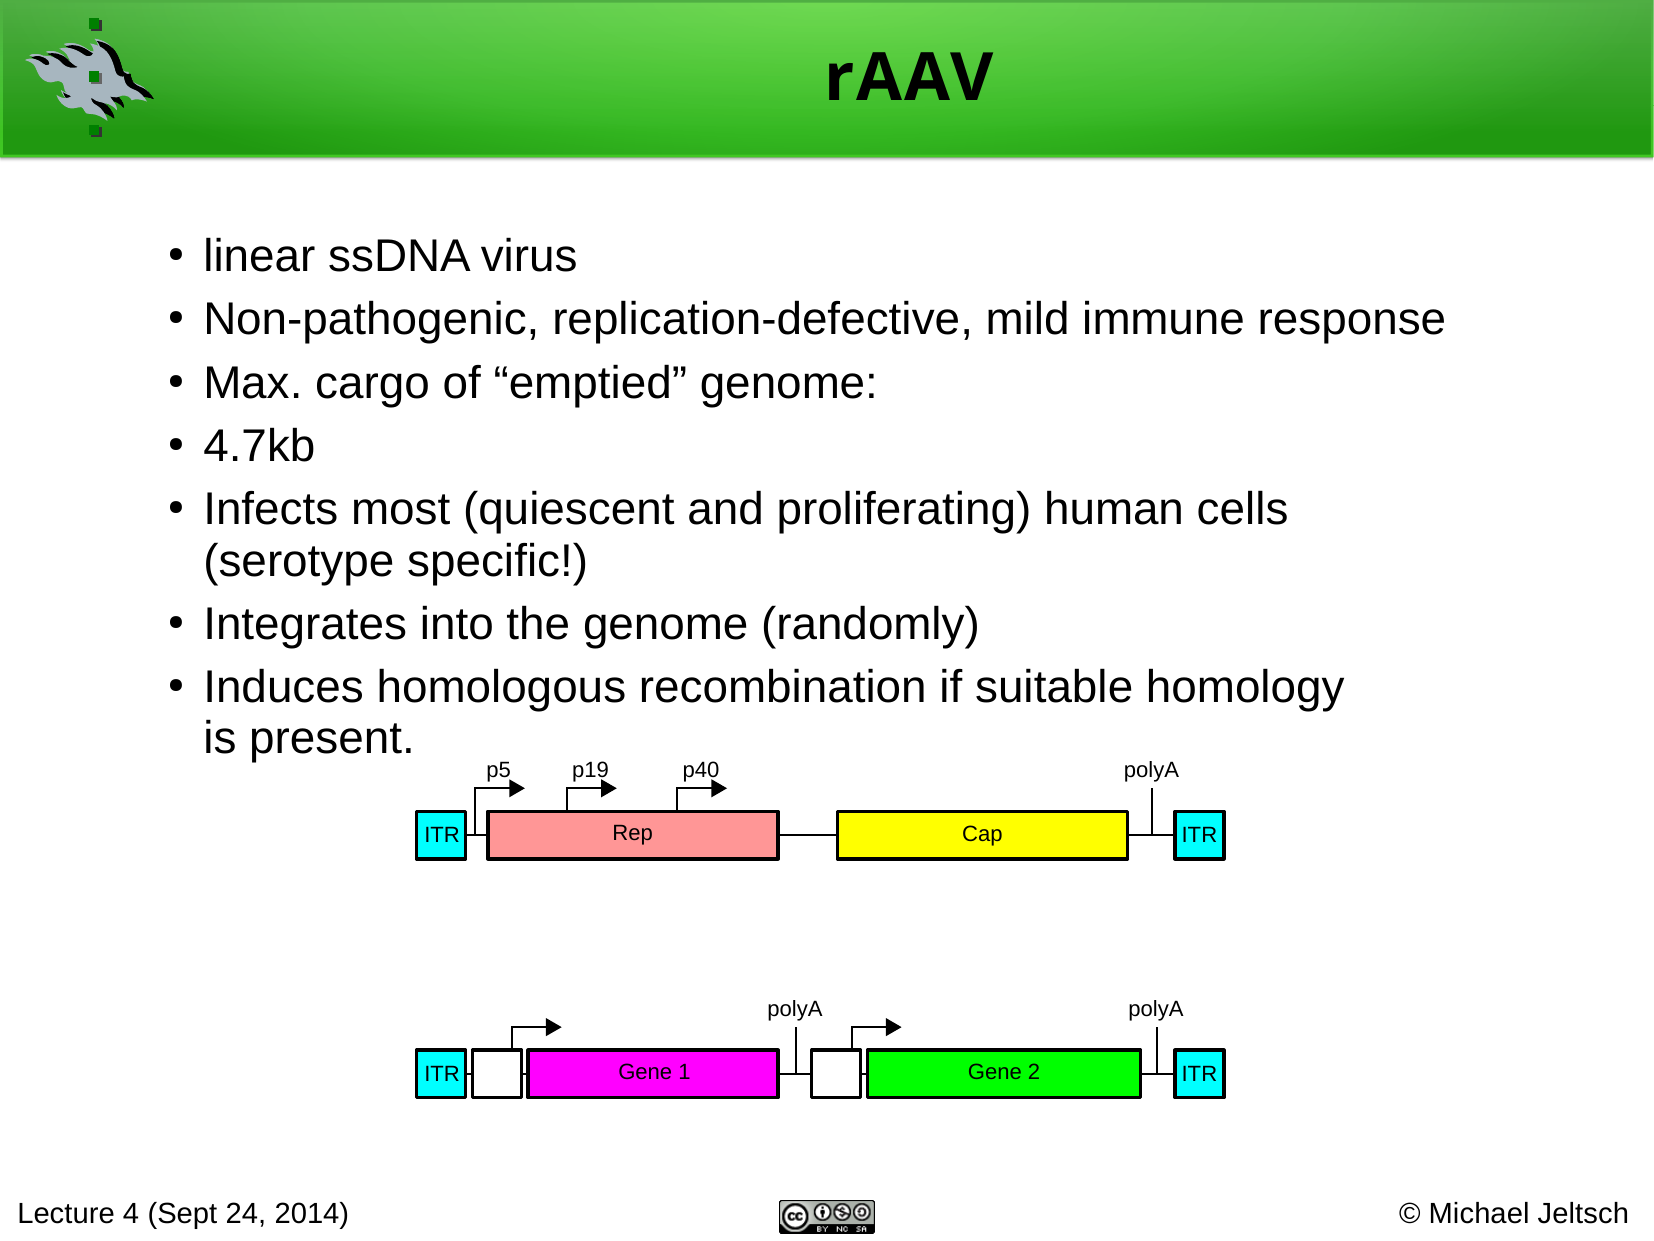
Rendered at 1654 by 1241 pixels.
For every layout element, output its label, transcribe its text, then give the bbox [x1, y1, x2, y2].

picture [779, 1200, 875, 1234]
title rAAV [289, 30, 1531, 121]
text_box linear ssDNA virus Non-pathogenic, replication-defective, mild immune response Max. cargo of “emptied” genome: 4.7kb Infects most (quiescent and proliferating) human cells (serotype specific!) Integrates into the genome (randomly) Induces homologous recombination if suitable homology is present. [153, 222, 1462, 772]
picture [332, 726, 1308, 1135]
